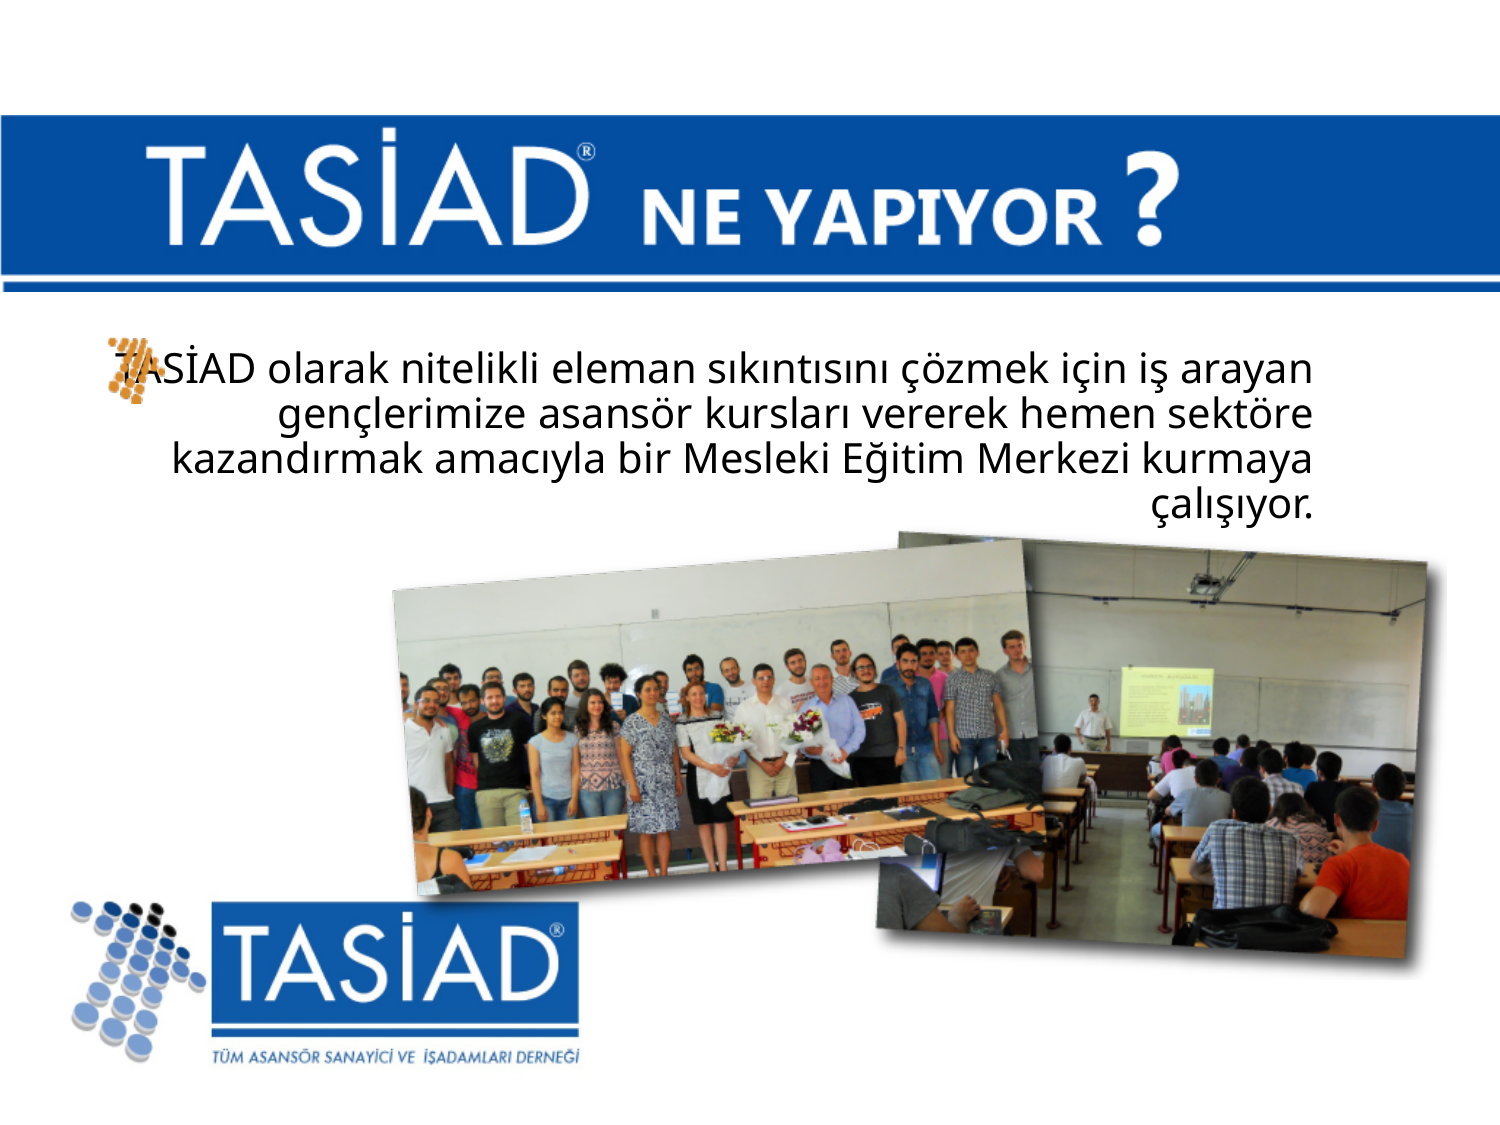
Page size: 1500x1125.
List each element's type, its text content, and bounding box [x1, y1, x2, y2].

picture [108, 338, 165, 404]
picture [380, 514, 1447, 980]
text_box TASİAD olarak nitelikli eleman sıkıntısını çözmek için iş arayan gençlerimize asansör kursları vererek hemen sektöre kazandırmak amacıyla bir Mesleki Eğitim Merkezi kurmaya çalışıyor. [100, 340, 1418, 1014]
